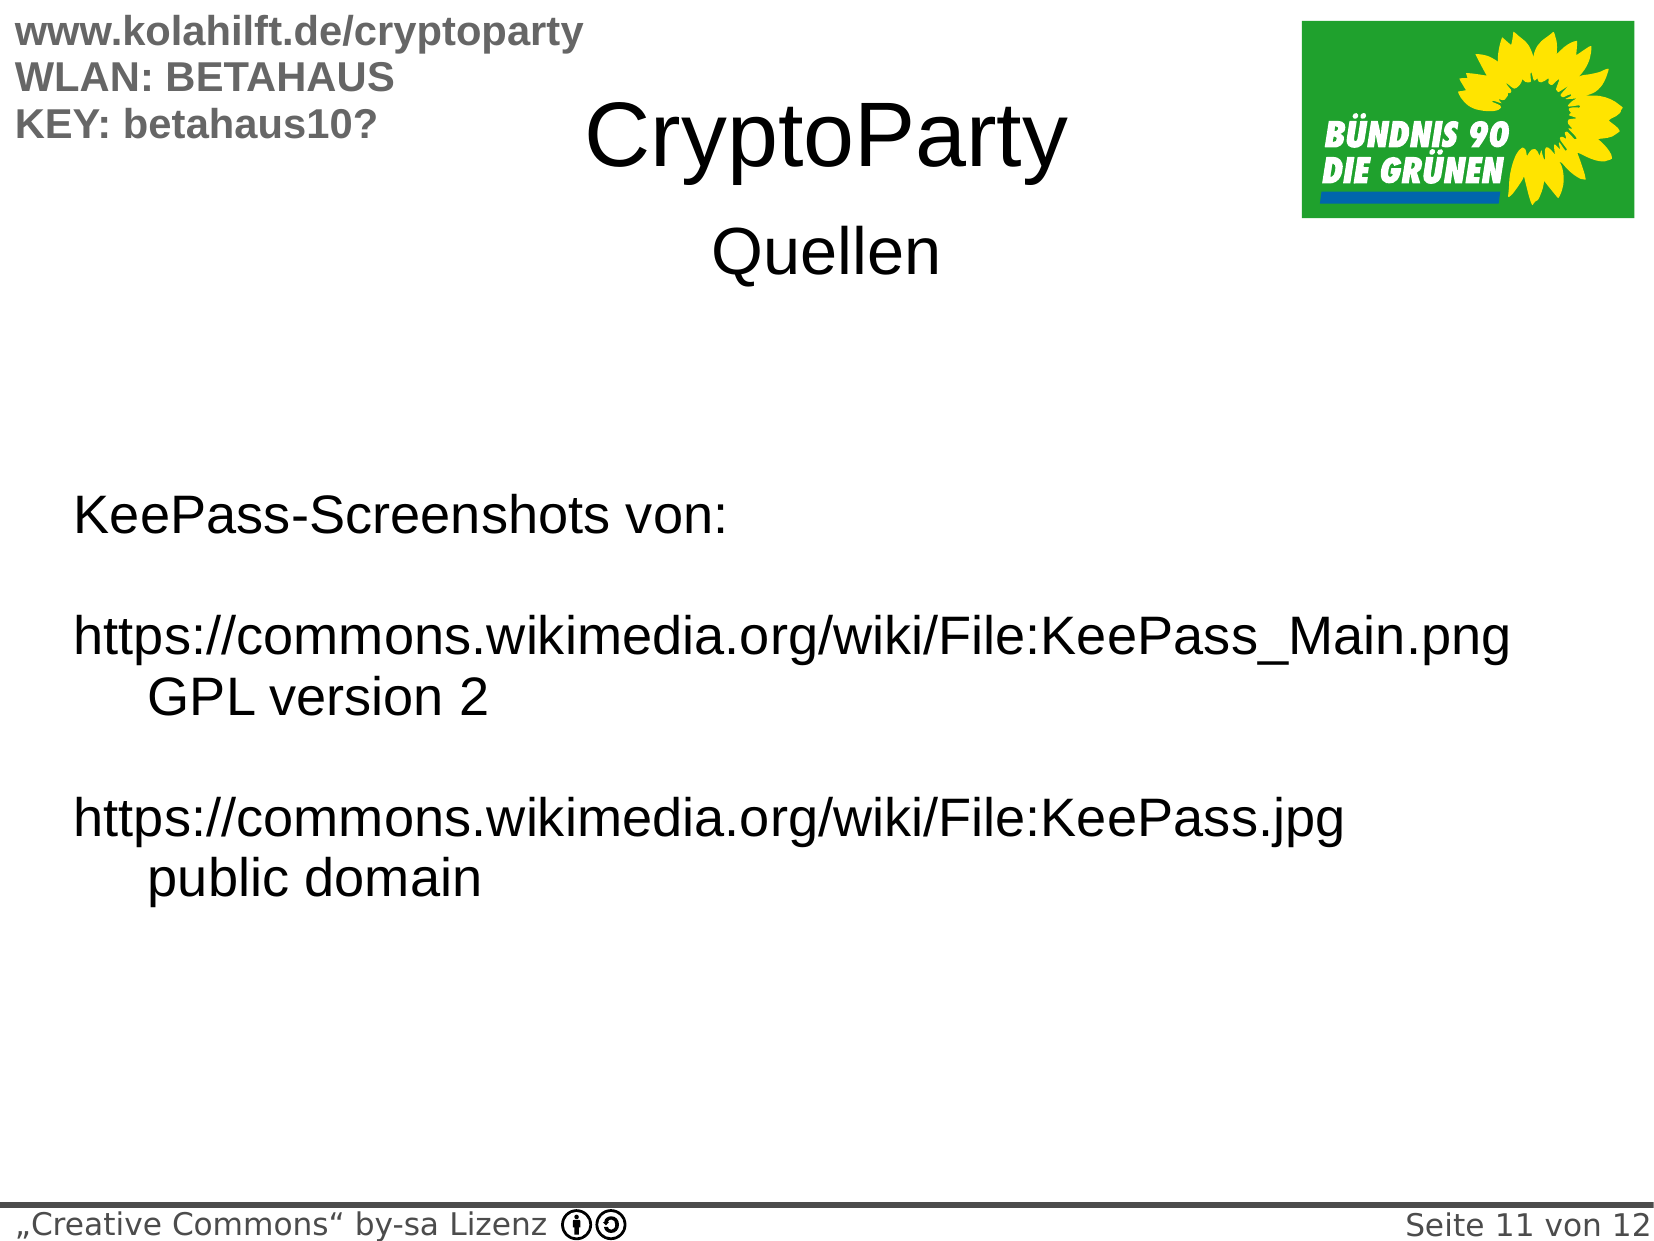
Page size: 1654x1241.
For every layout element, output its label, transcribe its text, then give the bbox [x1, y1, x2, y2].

text_box Quellen KeePass-Screenshots von: https://commons.wikimedia.org/wiki/File:KeePass_Main.png GPL version 2 https://commons.wikimedia.org/wiki/File:KeePass.jpg public domain [59, 206, 1595, 916]
